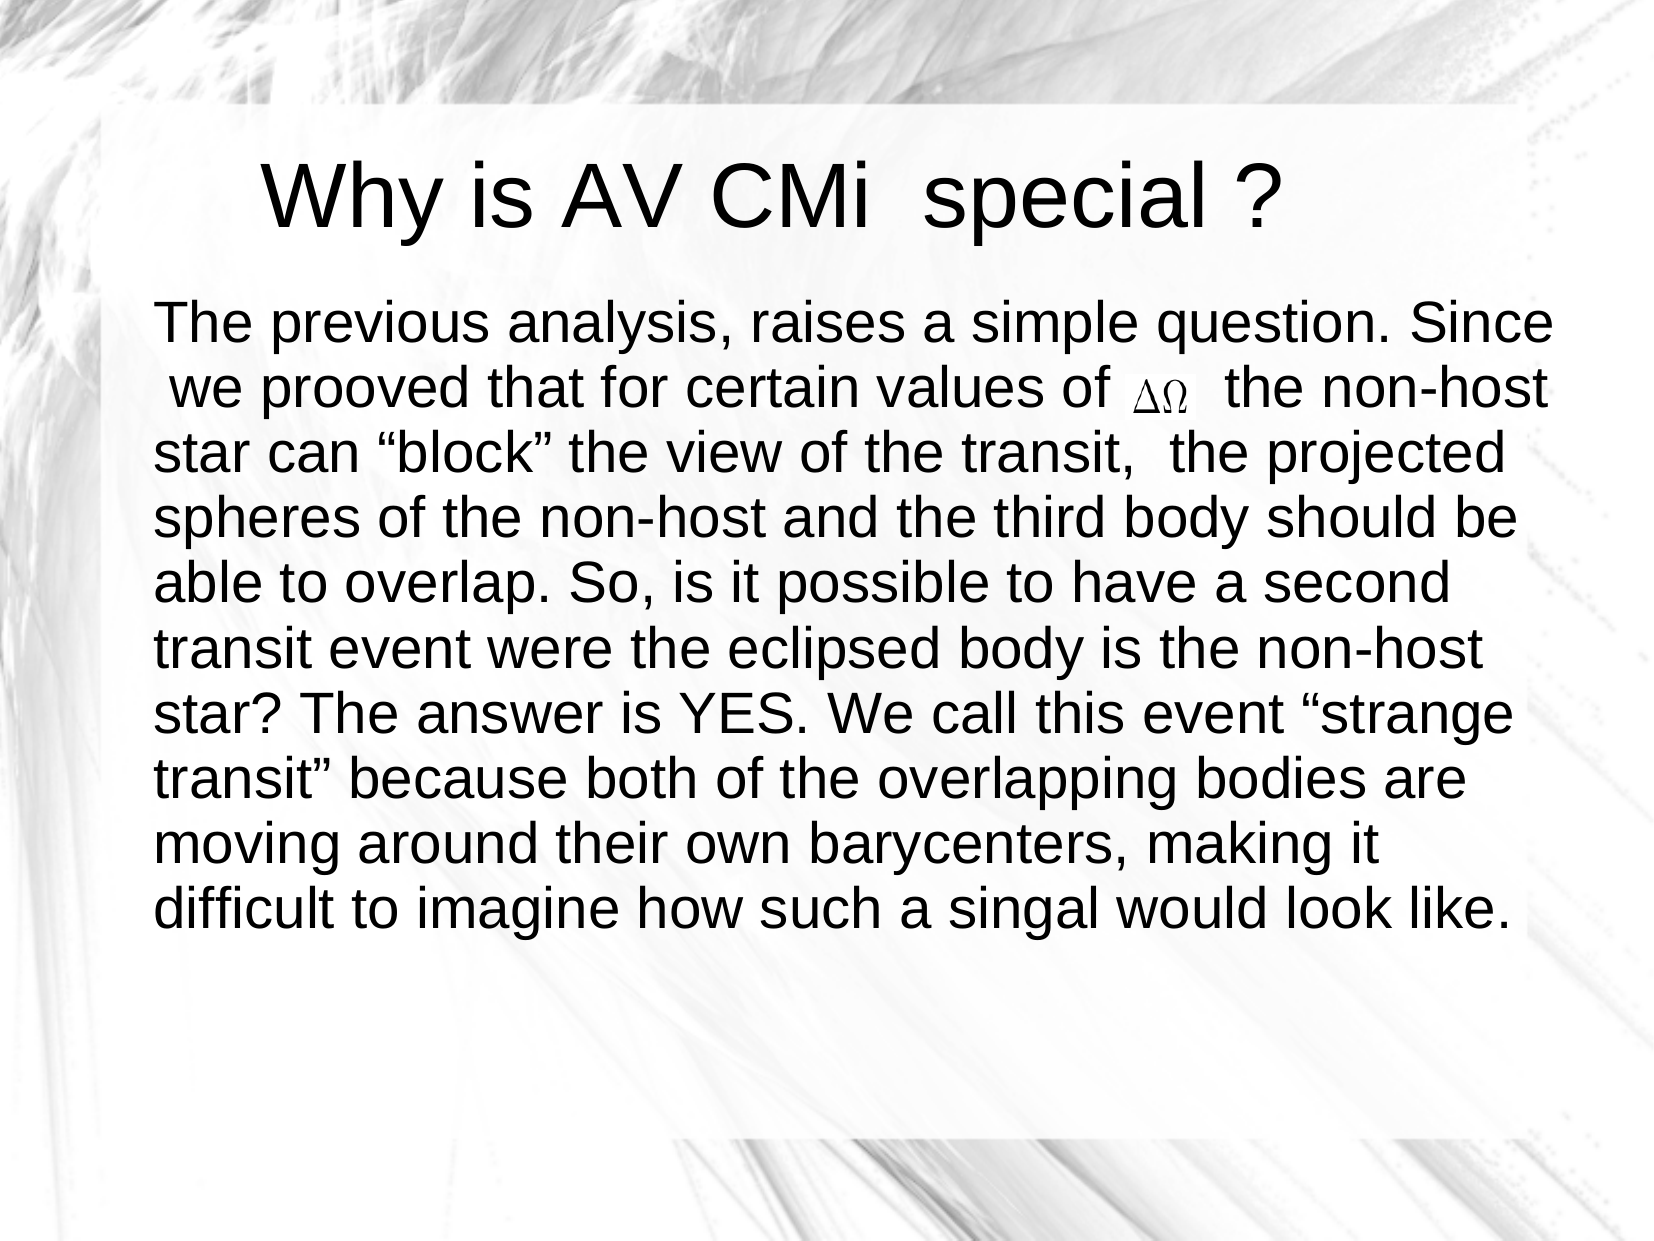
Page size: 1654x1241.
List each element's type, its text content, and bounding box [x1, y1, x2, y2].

title Why is AV CMi special ? [118, 112, 1506, 281]
list The previous analysis, raises a simple question. Since we prooved that for certain values of the non-host star can “block” the view of the transit, the projected spheres of the non-host and the third body should be able to overlap. So, is it possible to have a second transit event were the eclipsed body is the non-host star? The answer is YES. We call this event “strange transit” because both of the overlapping bodies are moving around their own barycenters, making it difficult to imagine how such a singal would look like. [82, 290, 1571, 995]
picture [0, 0, 1654, 1241]
